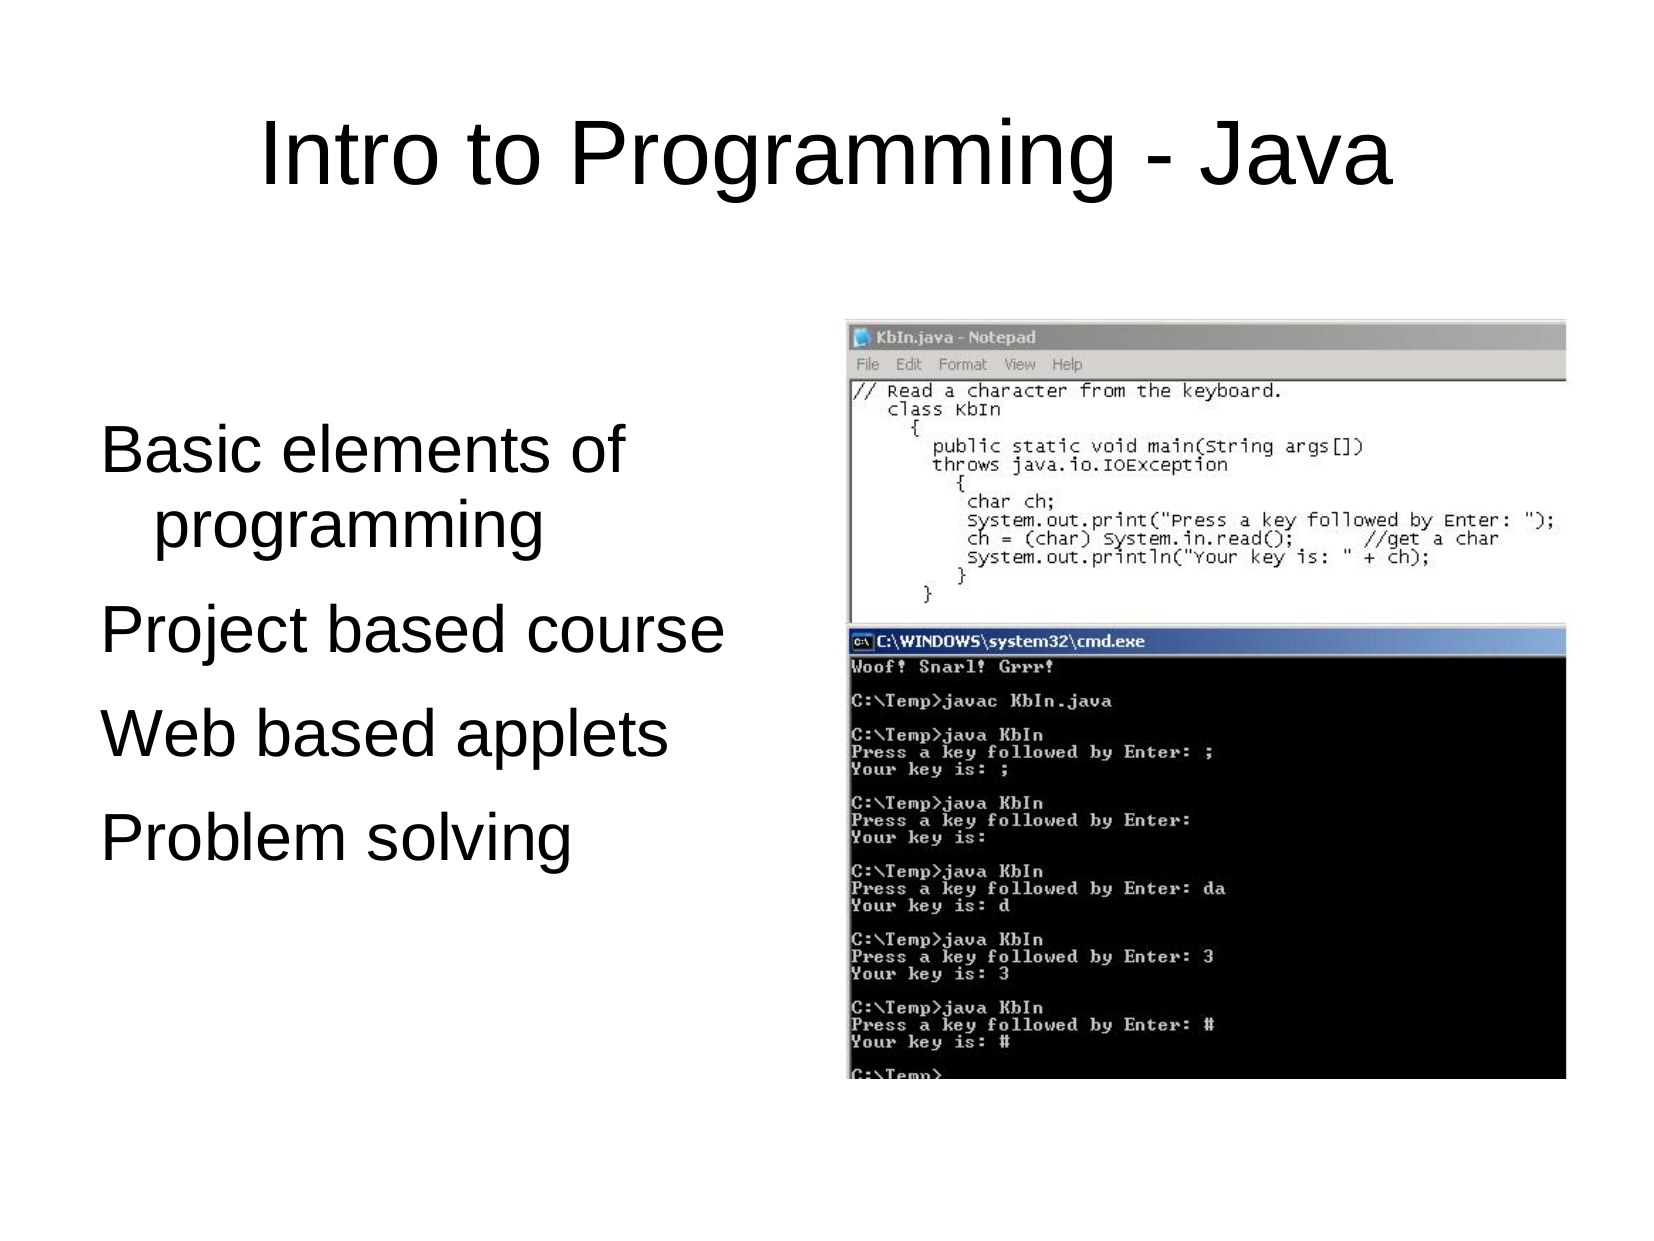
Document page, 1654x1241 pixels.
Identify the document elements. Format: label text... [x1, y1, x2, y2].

picture [845, 319, 1572, 1079]
title Intro to Programming - Java [82, 49, 1571, 257]
list Basic elements of programming Project based course Web based applets Problem solving [82, 412, 809, 1109]
